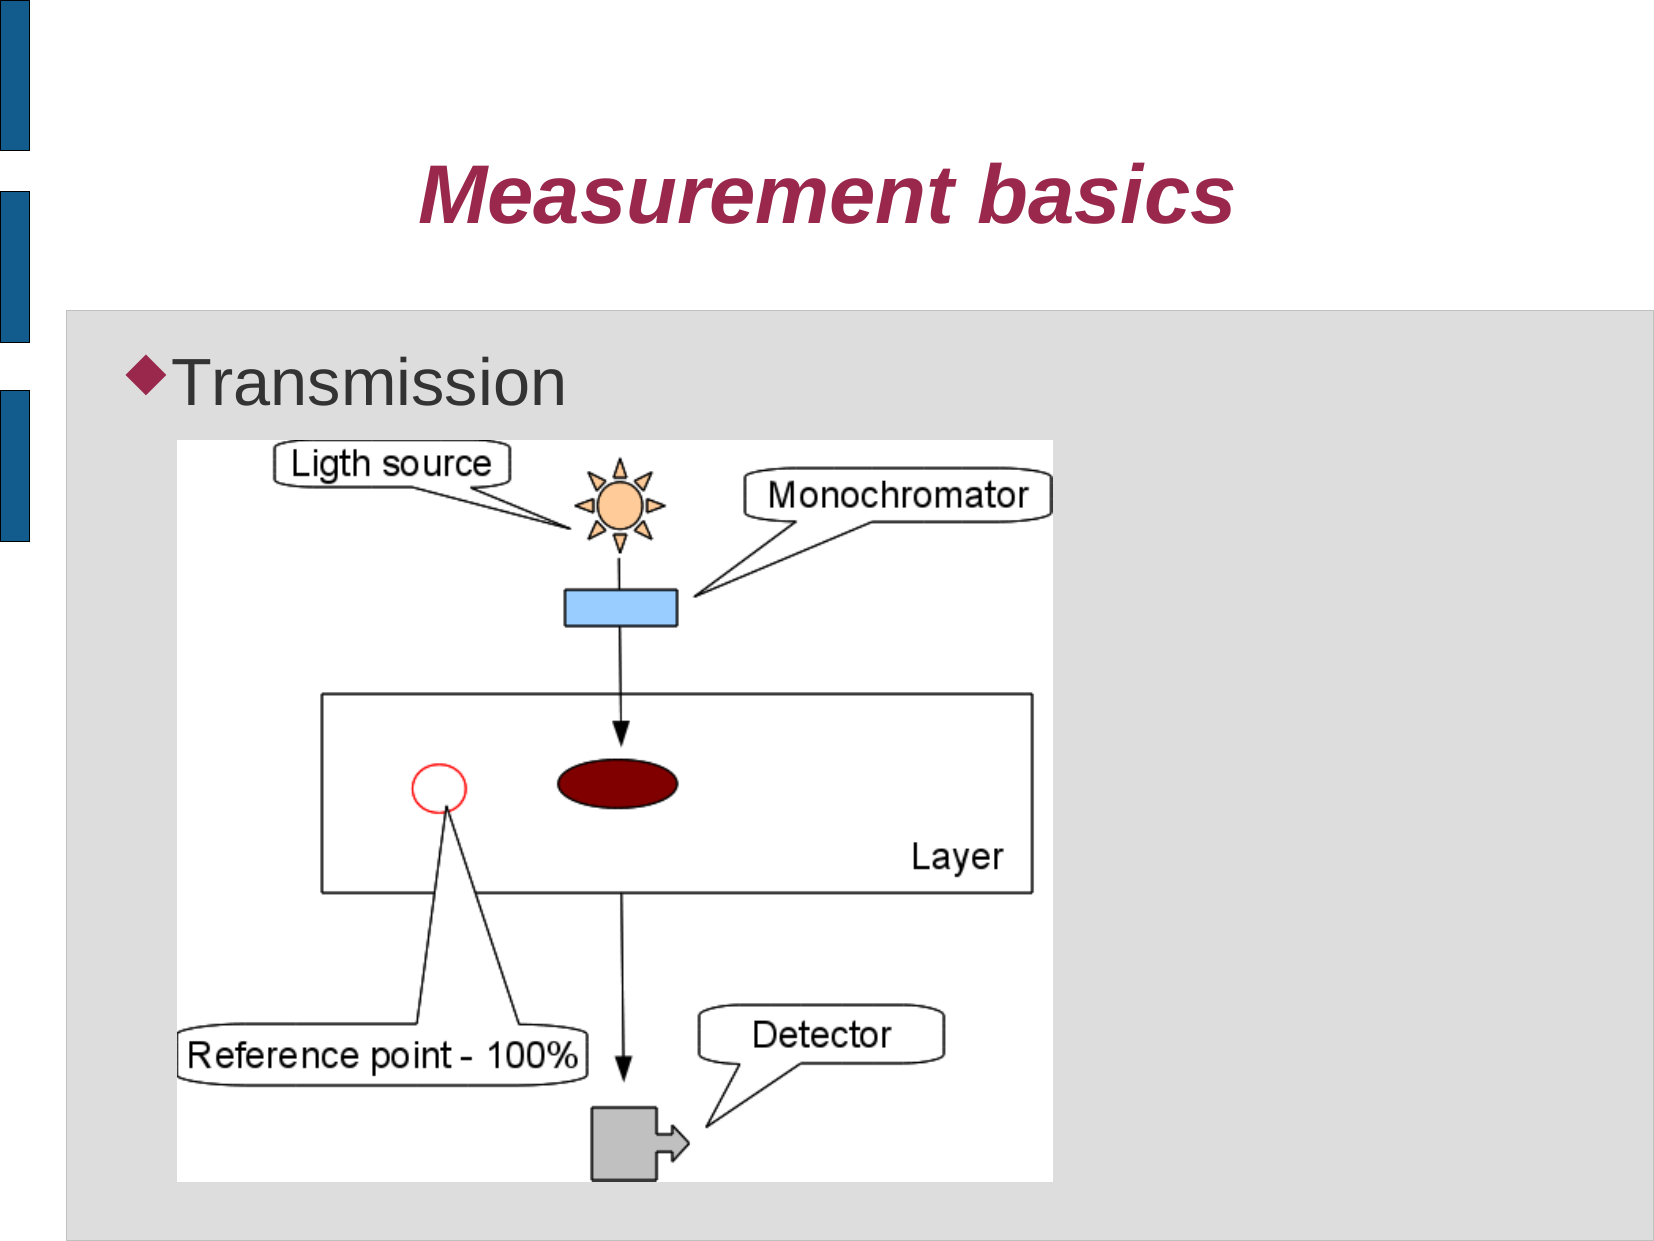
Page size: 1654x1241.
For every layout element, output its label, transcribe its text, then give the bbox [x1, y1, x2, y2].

list Transmission [121, 344, 1534, 1149]
title Measurement basics [121, 98, 1534, 291]
picture [177, 440, 1053, 1182]
